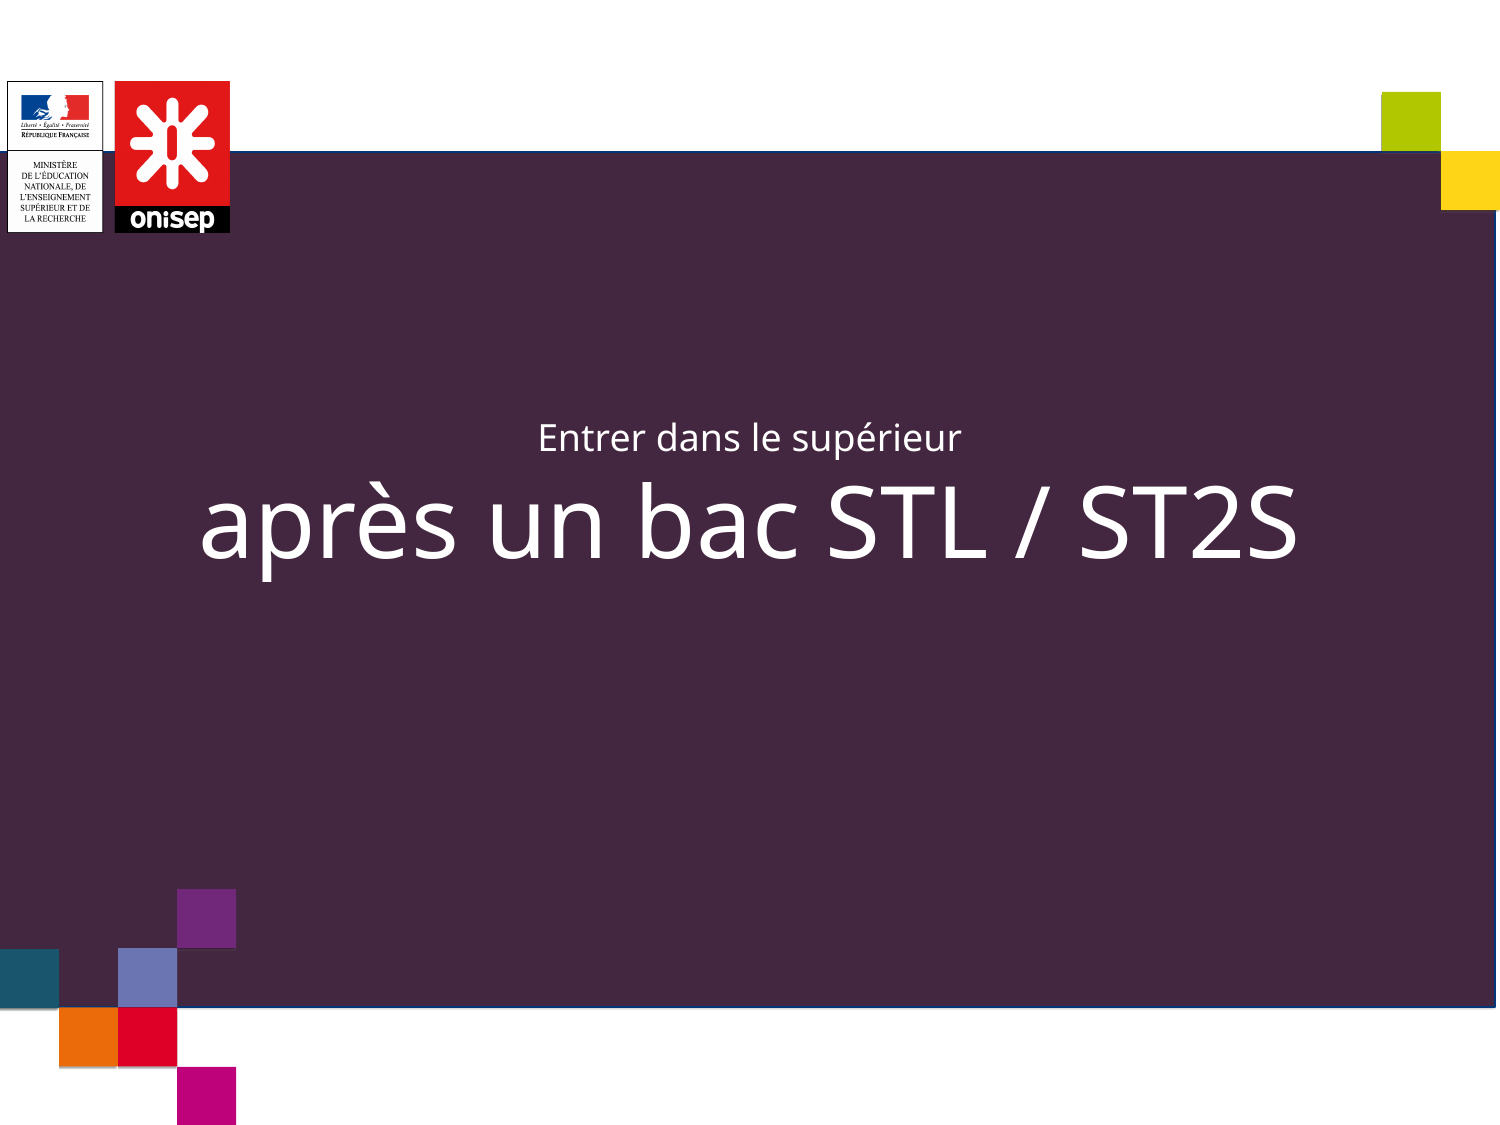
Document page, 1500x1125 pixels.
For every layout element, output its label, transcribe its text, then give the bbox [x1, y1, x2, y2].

text_box Entrer dans le supérieur après un bac STL / ST2S [74, 213, 1425, 889]
picture [7, 81, 230, 233]
text_box [0, 91, 1500, 1125]
